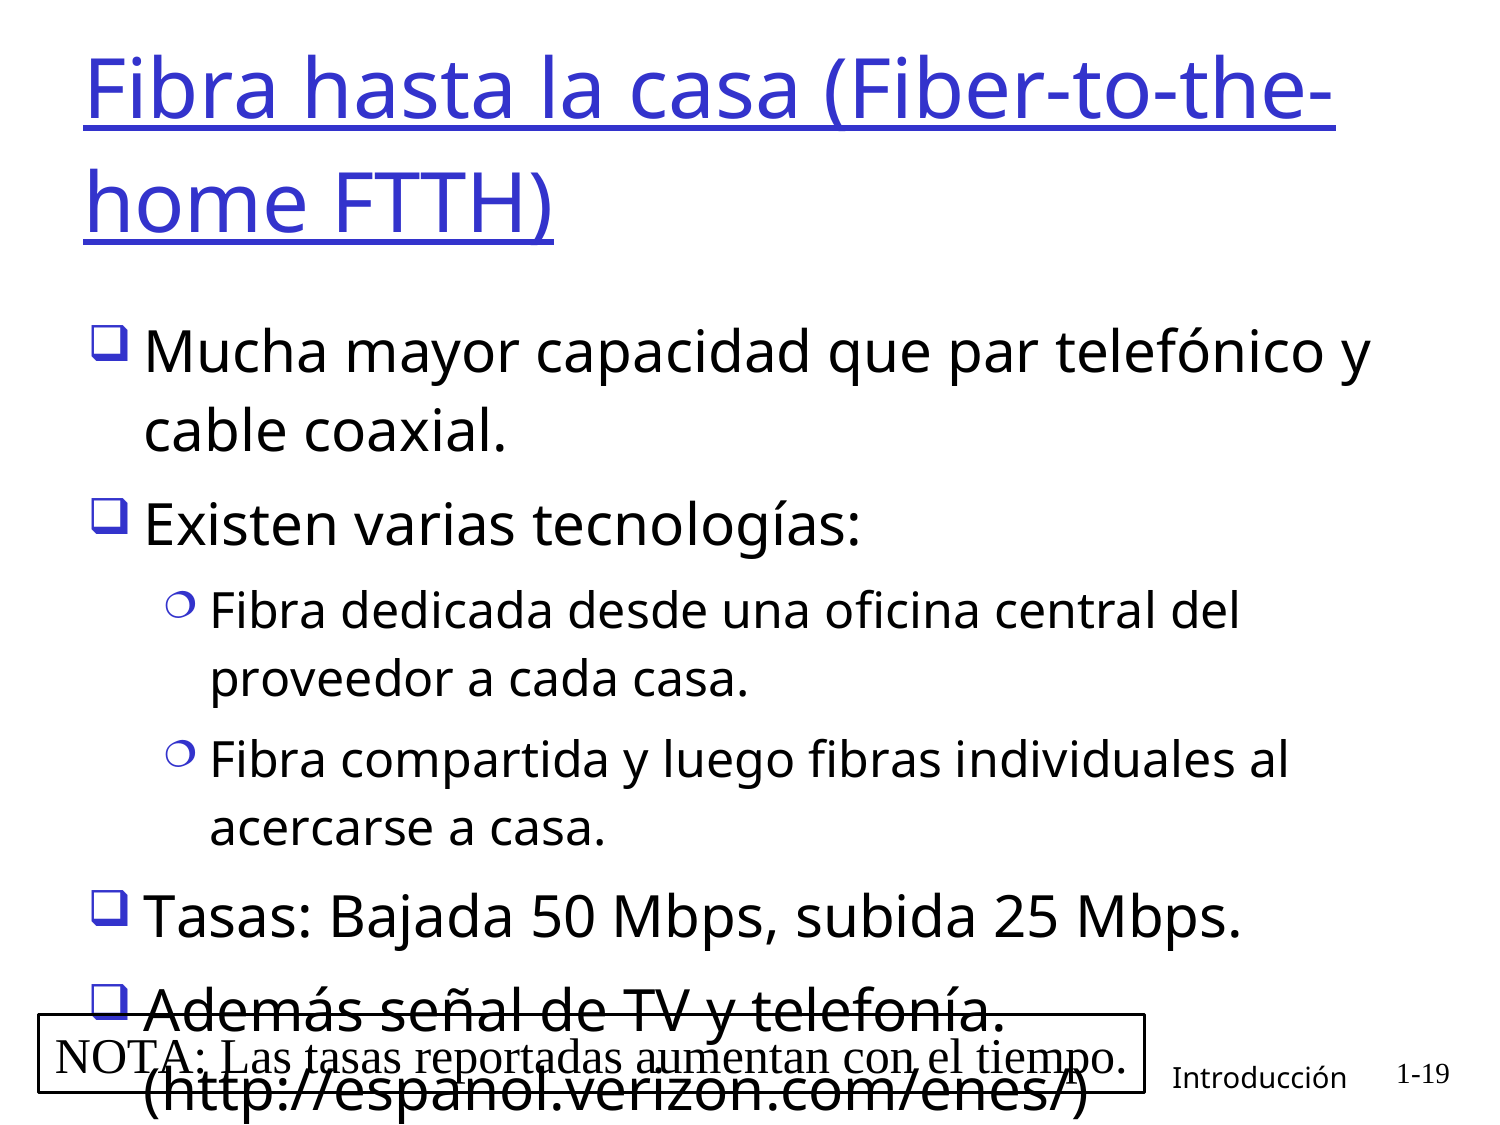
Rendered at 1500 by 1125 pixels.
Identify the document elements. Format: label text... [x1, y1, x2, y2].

list Mucha mayor capacidad que par telefónico y cable coaxial. Existen varias tecnologías: Fibra dedicada desde una oficina central del proveedor a cada casa. Fibra compartida y luego fibras individuales al acercarse a casa. Tasas: Bajada 50 Mbps, subida 25 Mbps. Además señal de TV y telefonía. (http://espanol.verizon.com/enes/) [87, 310, 1463, 1094]
text_box NOTA: Las tasas reportadas aumentan con el tiempo. [38, 1014, 1145, 1093]
title Fibra hasta la casa (Fiber-to-the-home FTTH) [83, 46, 1459, 241]
